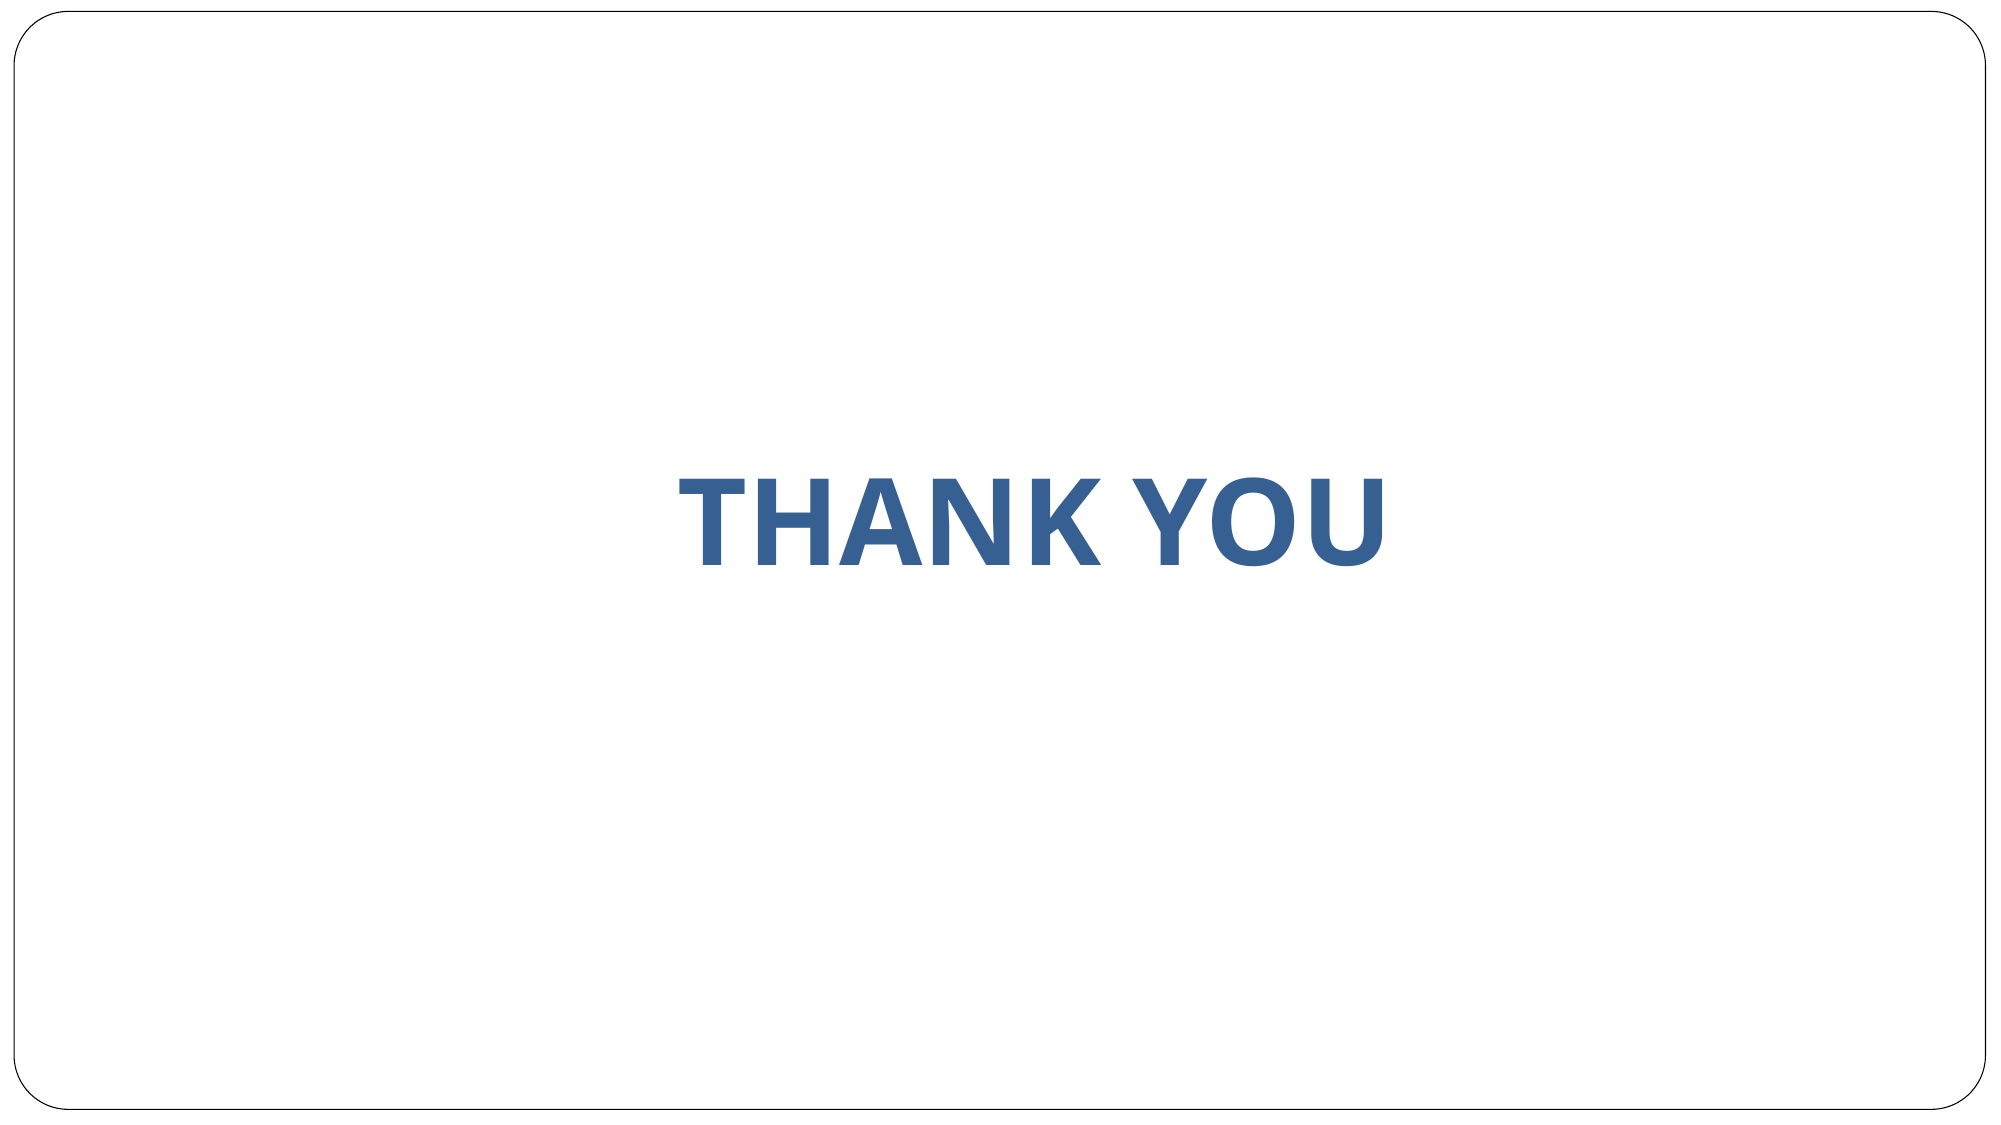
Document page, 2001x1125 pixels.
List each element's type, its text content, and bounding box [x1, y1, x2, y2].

text_box THANK YOU [569, 437, 1501, 556]
